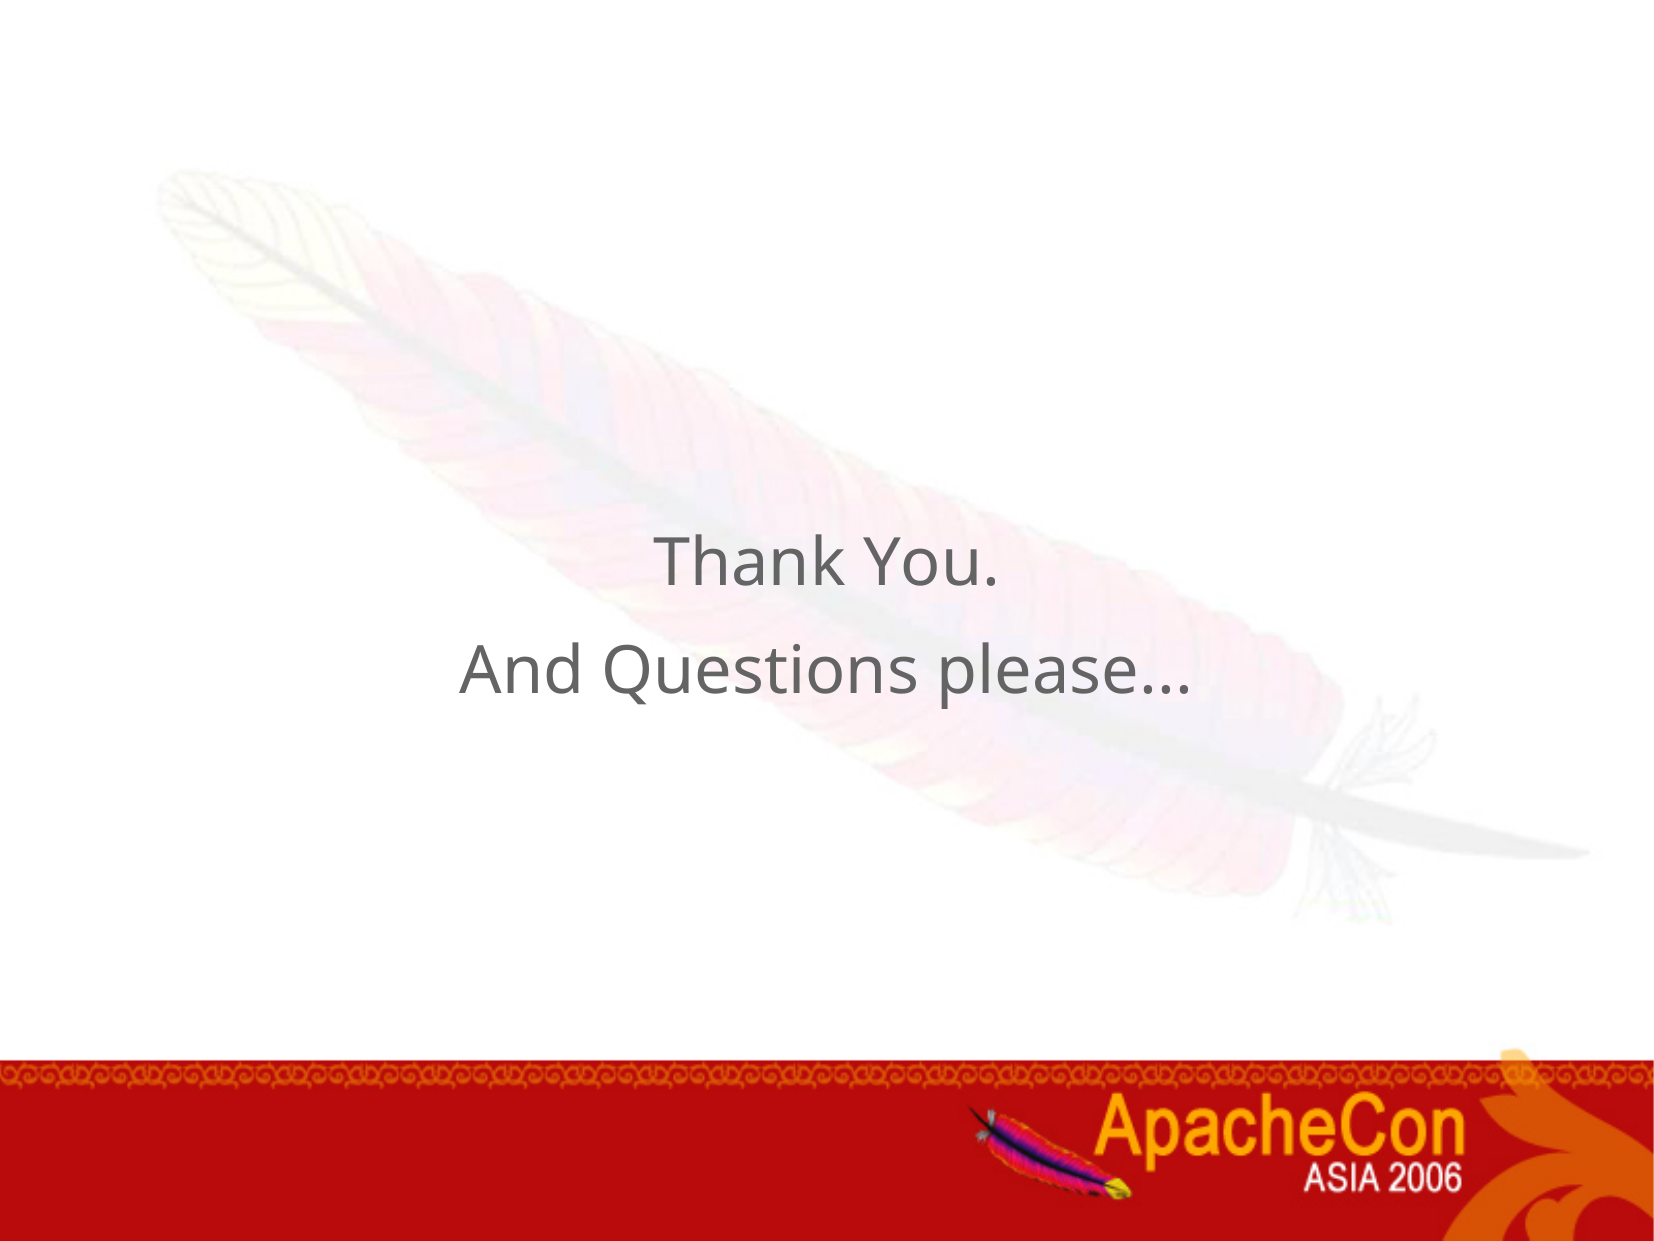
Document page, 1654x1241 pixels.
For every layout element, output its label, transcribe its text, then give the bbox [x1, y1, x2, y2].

picture [0, 0, 1654, 1241]
subtitle Thank You. And Questions please... [82, 242, 1571, 985]
